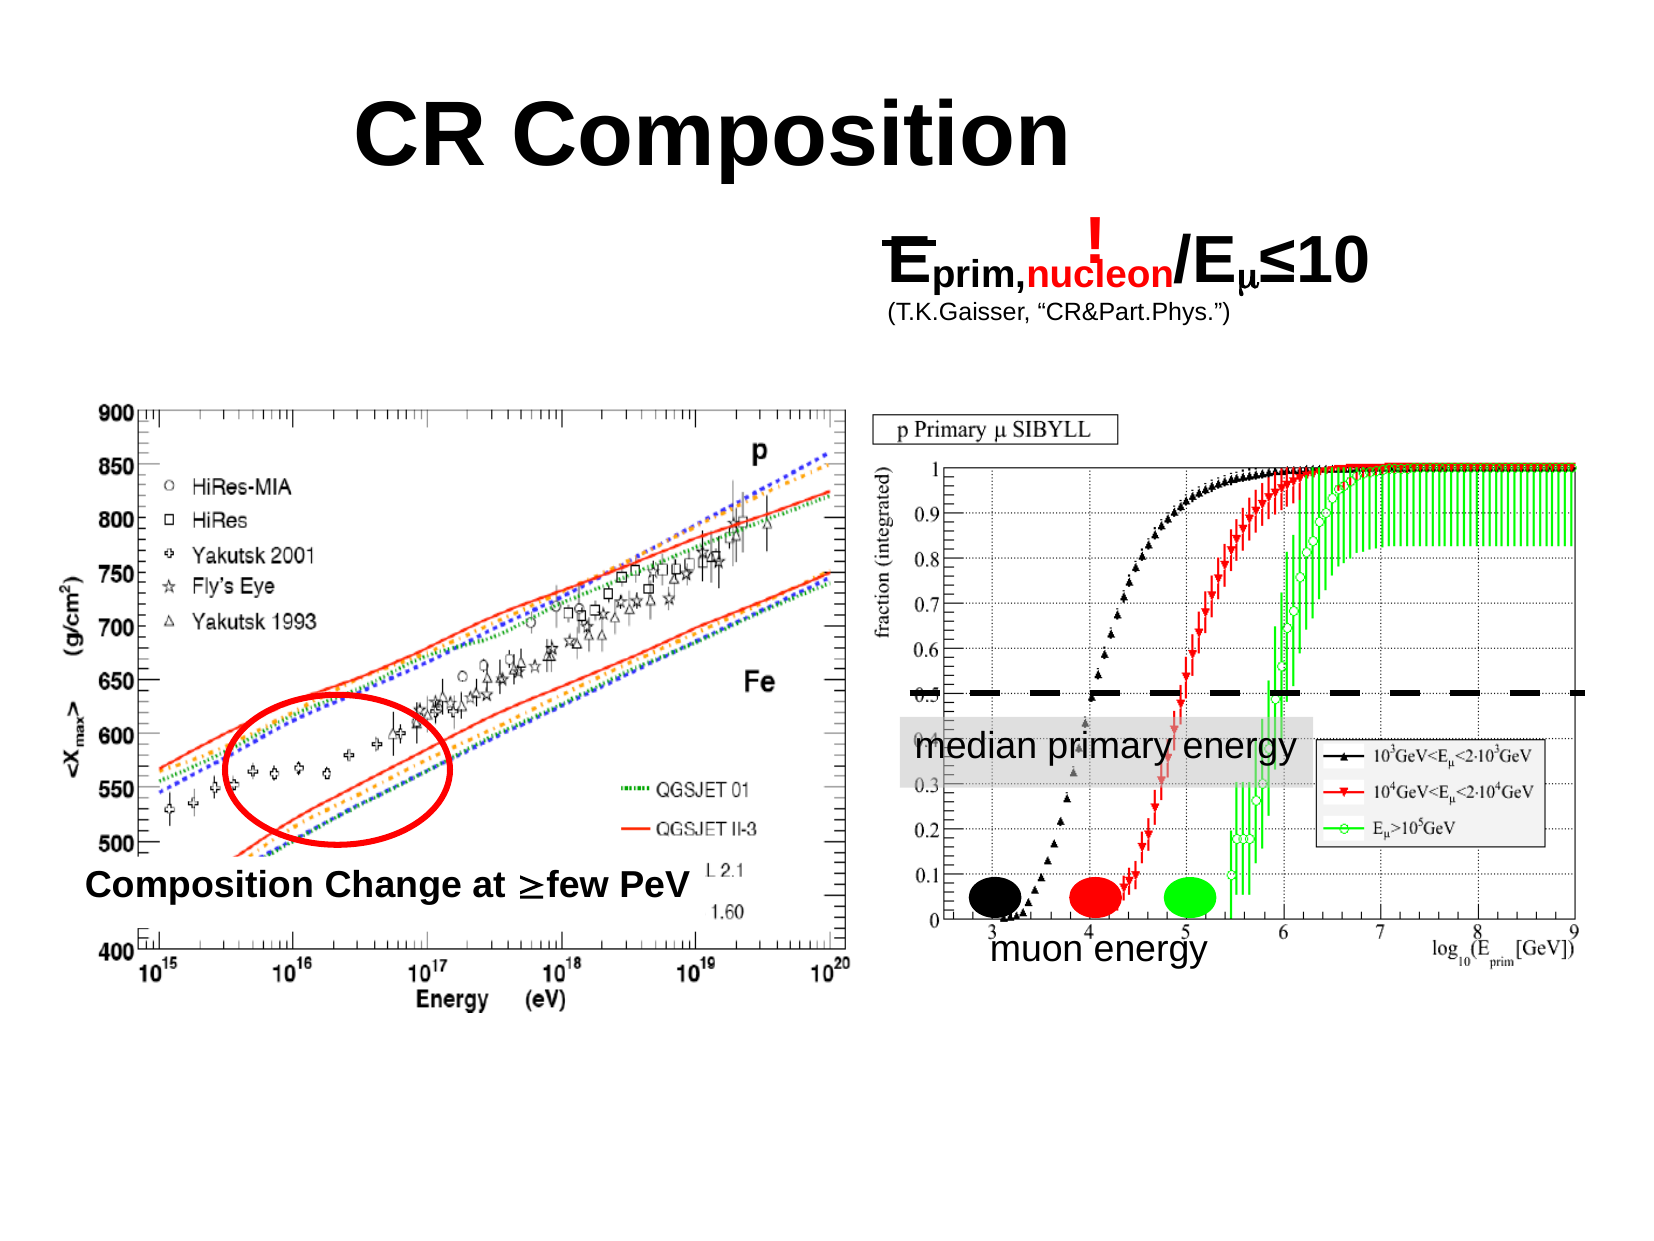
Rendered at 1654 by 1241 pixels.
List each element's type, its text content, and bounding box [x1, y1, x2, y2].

text_box [968, 876, 1022, 918]
text_box CR Composition [339, 75, 1088, 229]
picture [37, 374, 1654, 1013]
text_box Composition Change at ≥few PeV [70, 856, 706, 929]
text_box Eprim,nucleon/Em≤10 (T.K.Gaisser, “CR&Part.Phys.”) [872, 215, 1404, 388]
text_box ! [1069, 195, 1122, 311]
text_box [1069, 876, 1122, 919]
text_box muon energy [974, 919, 1223, 991]
text_box median primary energy [899, 716, 1314, 788]
text_box [1163, 877, 1217, 919]
